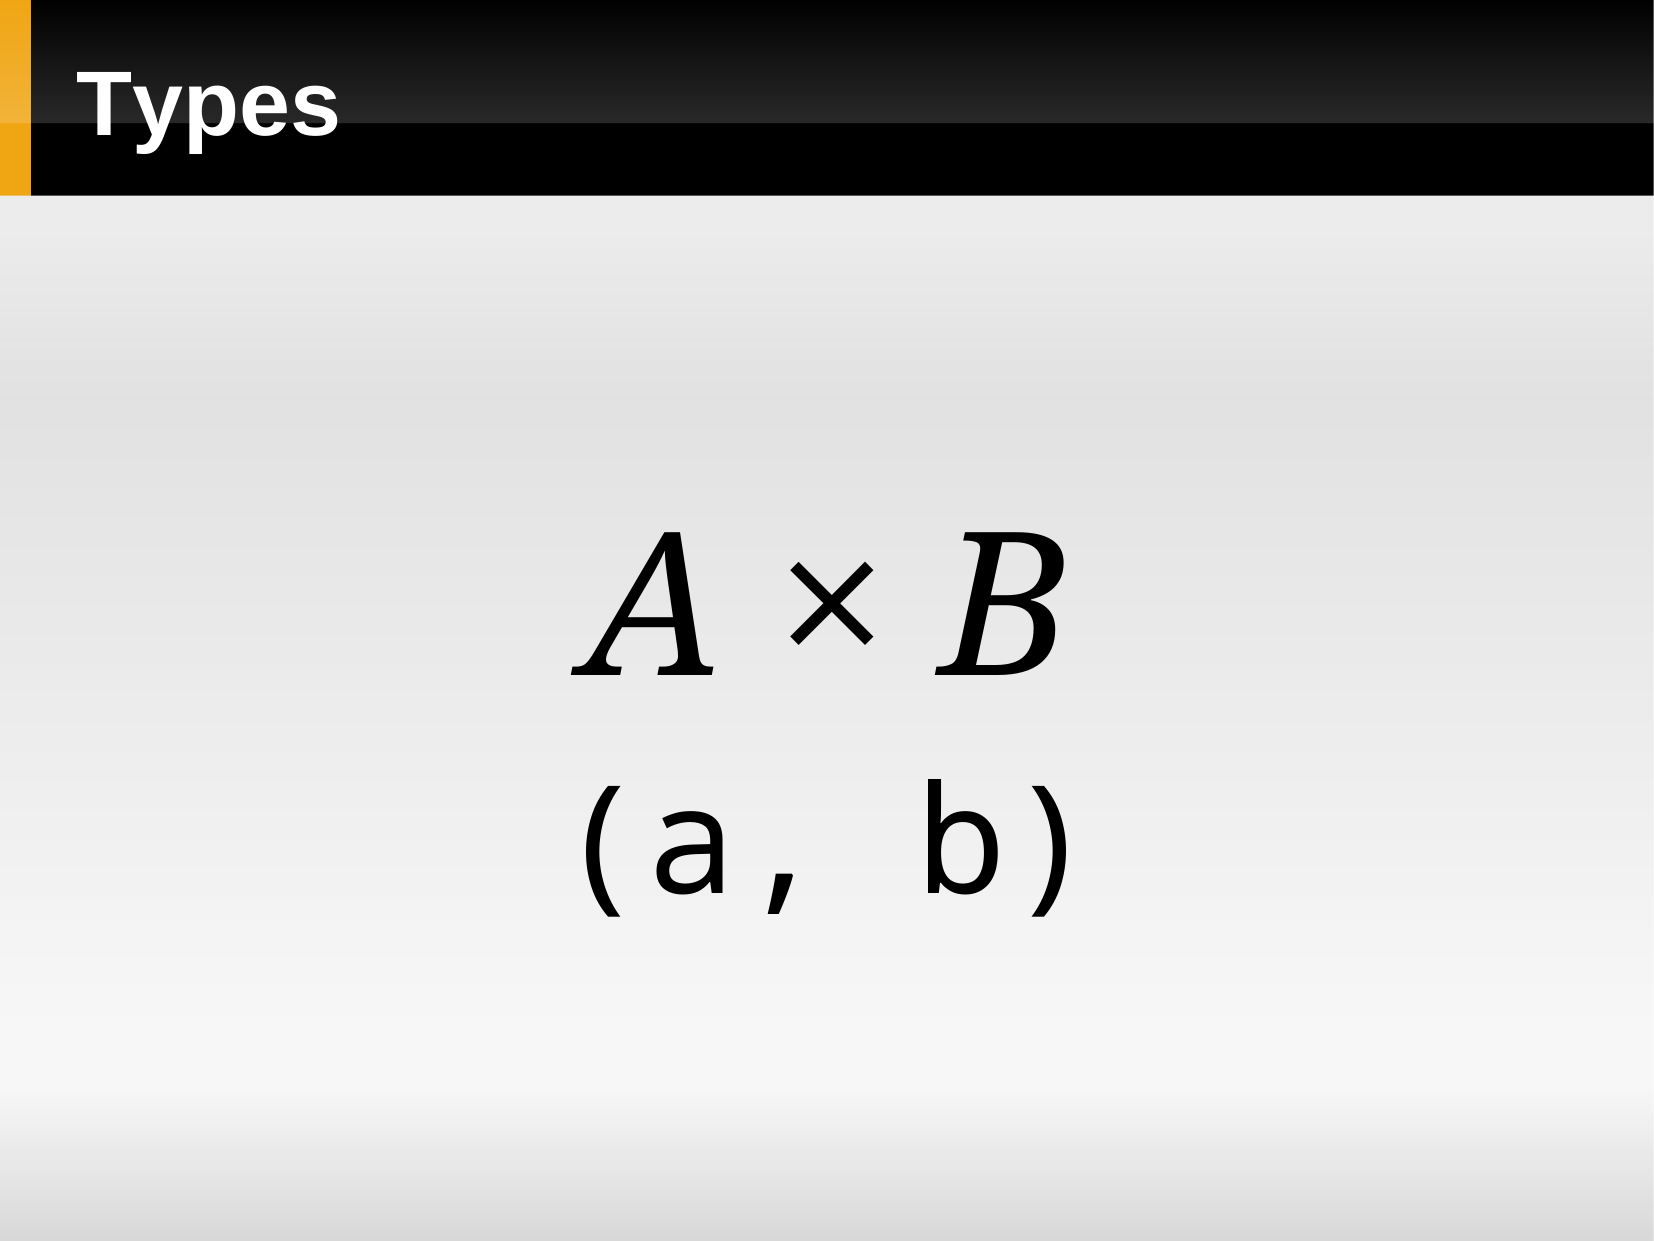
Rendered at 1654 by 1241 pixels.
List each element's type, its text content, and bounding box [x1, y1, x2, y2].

subtitle A × B (a, b) [82, 297, 1571, 1102]
picture [0, 0, 1654, 1241]
title Types [76, 0, 1565, 208]
